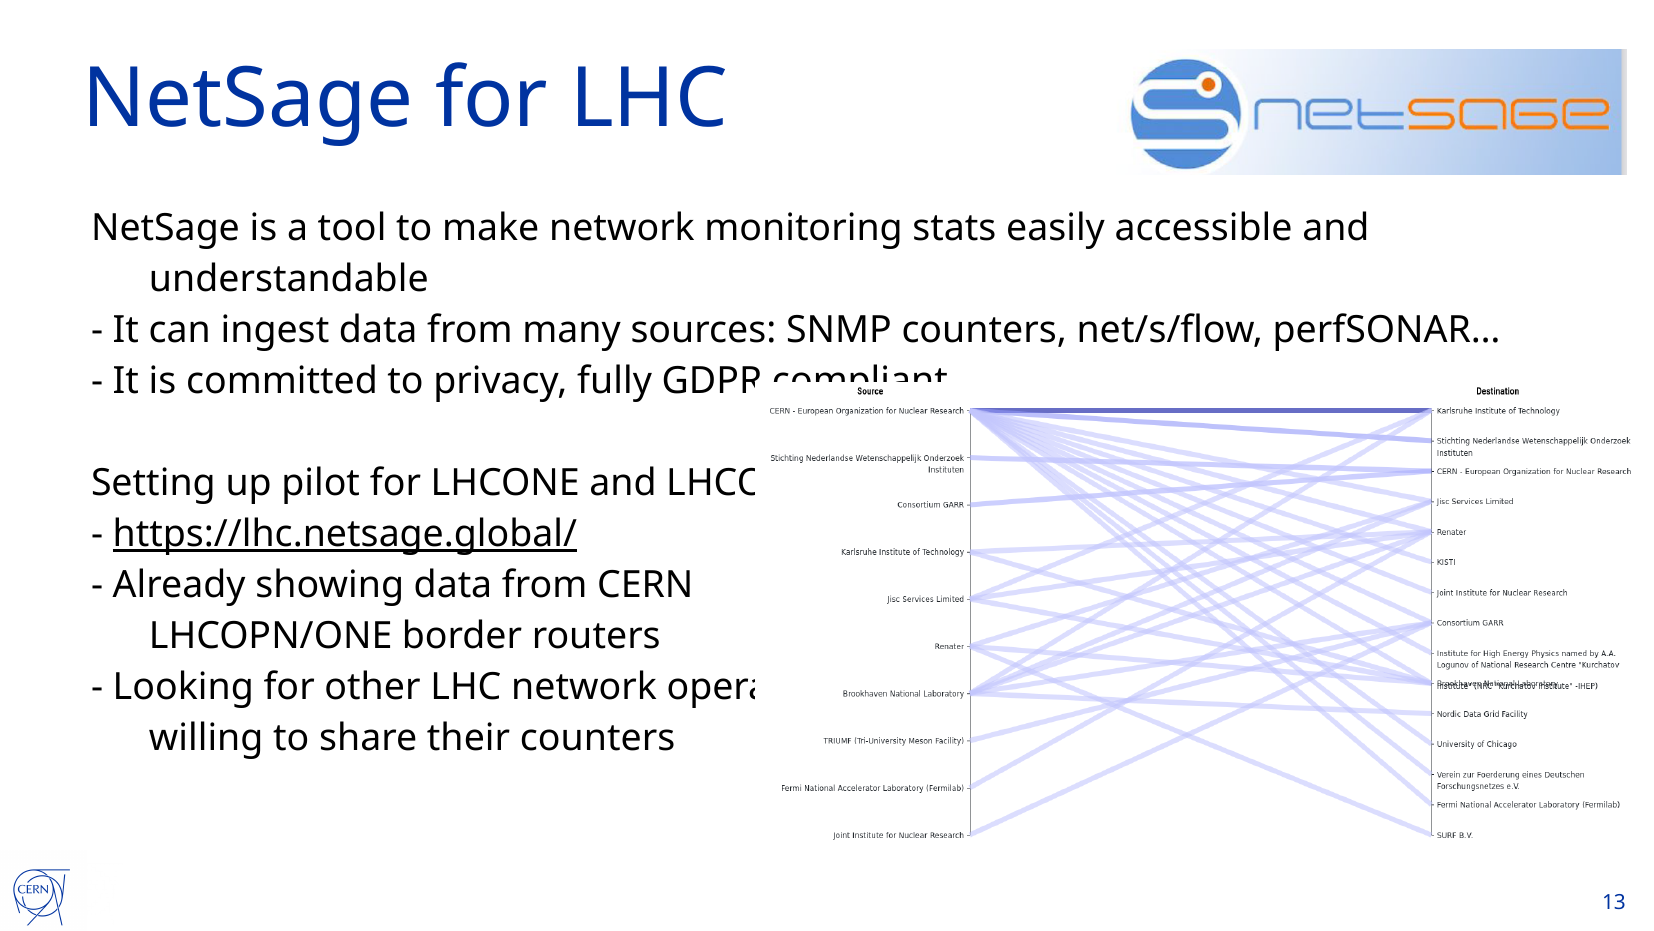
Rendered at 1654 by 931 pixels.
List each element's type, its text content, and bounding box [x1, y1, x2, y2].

picture [1110, 49, 1627, 175]
text_box NetSage is a tool to make network monitoring stats easily accessible and understandable - It can ingest data from many sources: SNMP counters, net/s/flow, perfSONAR… - It is committed to privacy, fully GDPR compliant Setting up pilot for LHCONE and LHCOPN - https://lhc.netsage.global/ - Already showing data from CERN LHCOPN/ONE border routers - Looking for other LHC network operators to willing to share their counters [76, 193, 1601, 918]
picture [755, 382, 1641, 841]
picture [0, 850, 127, 931]
title NetSage for LHC [82, 37, 1571, 186]
